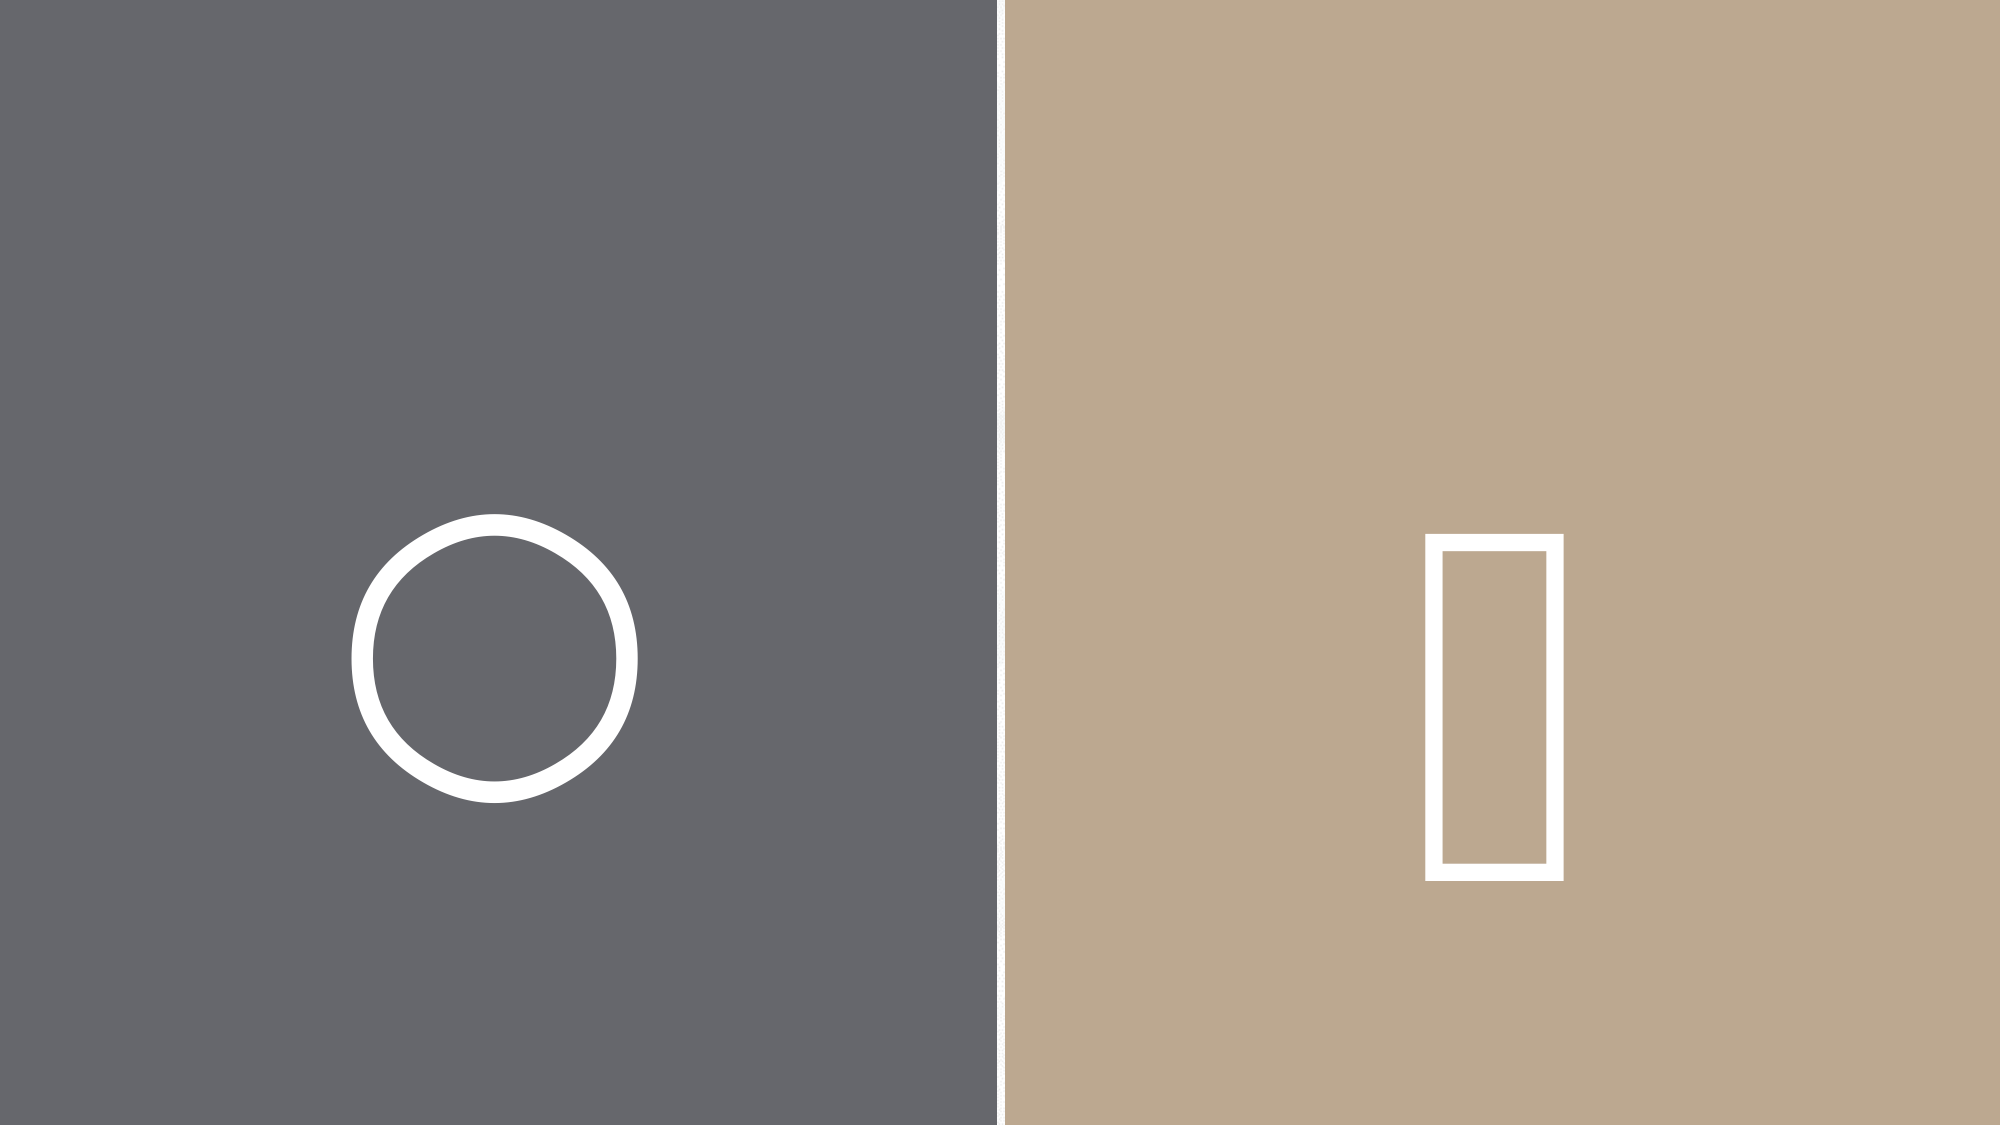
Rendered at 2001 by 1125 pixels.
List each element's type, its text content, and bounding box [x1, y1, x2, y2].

text_box [0, 0, 997, 1125]
text_box  [1314, 43, 1694, 992]
text_box ○ [306, 151, 686, 837]
text_box [1005, 0, 2000, 1125]
picture [997, 0, 1005, 1125]
